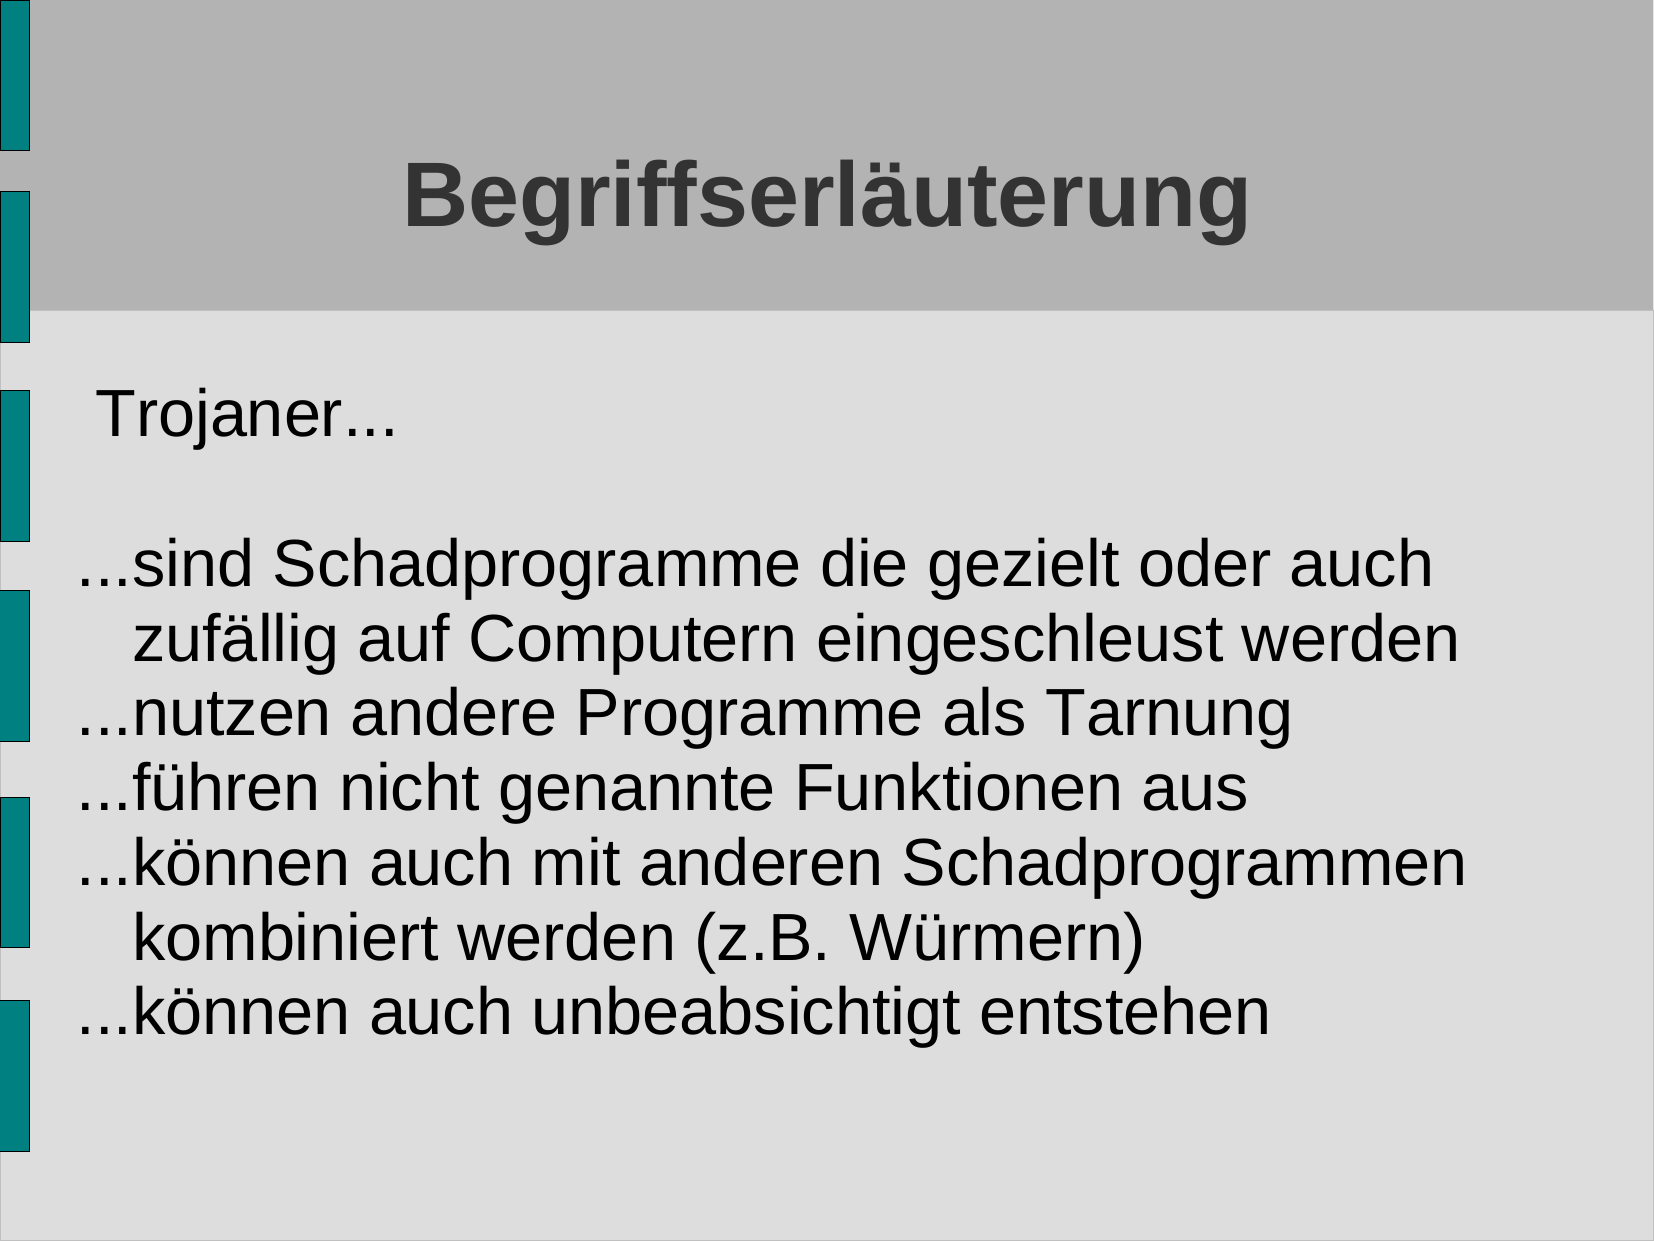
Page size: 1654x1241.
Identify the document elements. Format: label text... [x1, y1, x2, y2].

list Trojaner... ...sind Schadprogramme die gezielt oder auch zufällig auf Computern eingeschleust werden ...nutzen andere Programme als Tarnung ...führen nicht genannte Funktionen aus ...können auch mit anderen Schadprogrammen kombiniert werden (z.B. Würmern) ...können auch unbeabsichtigt entstehen [76, 226, 1565, 1050]
title Begriffserläuterung [121, 91, 1534, 226]
